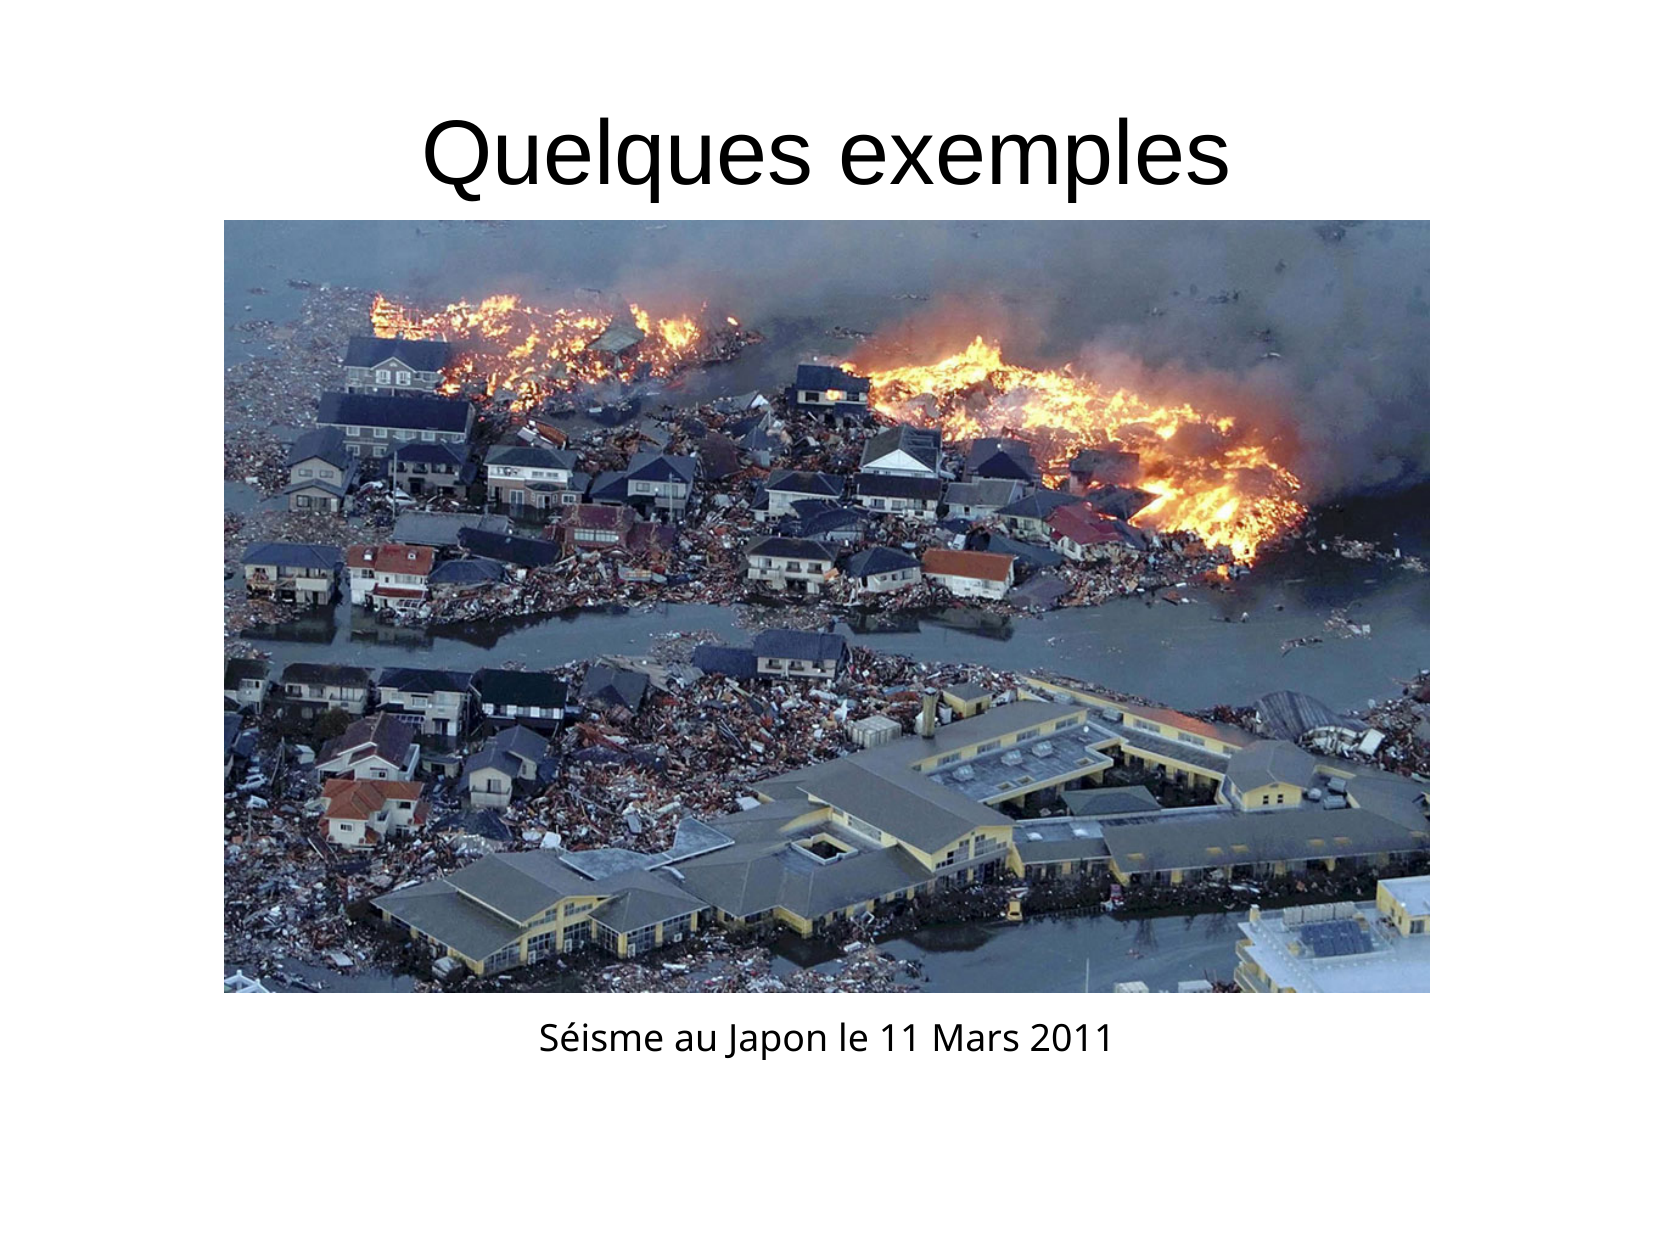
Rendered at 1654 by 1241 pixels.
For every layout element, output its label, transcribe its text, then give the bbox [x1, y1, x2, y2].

picture [224, 220, 1430, 993]
text_box Séisme au Japon le 11 Mars 2011 [224, 1003, 1430, 1064]
title Quelques exemples [82, 49, 1571, 257]
